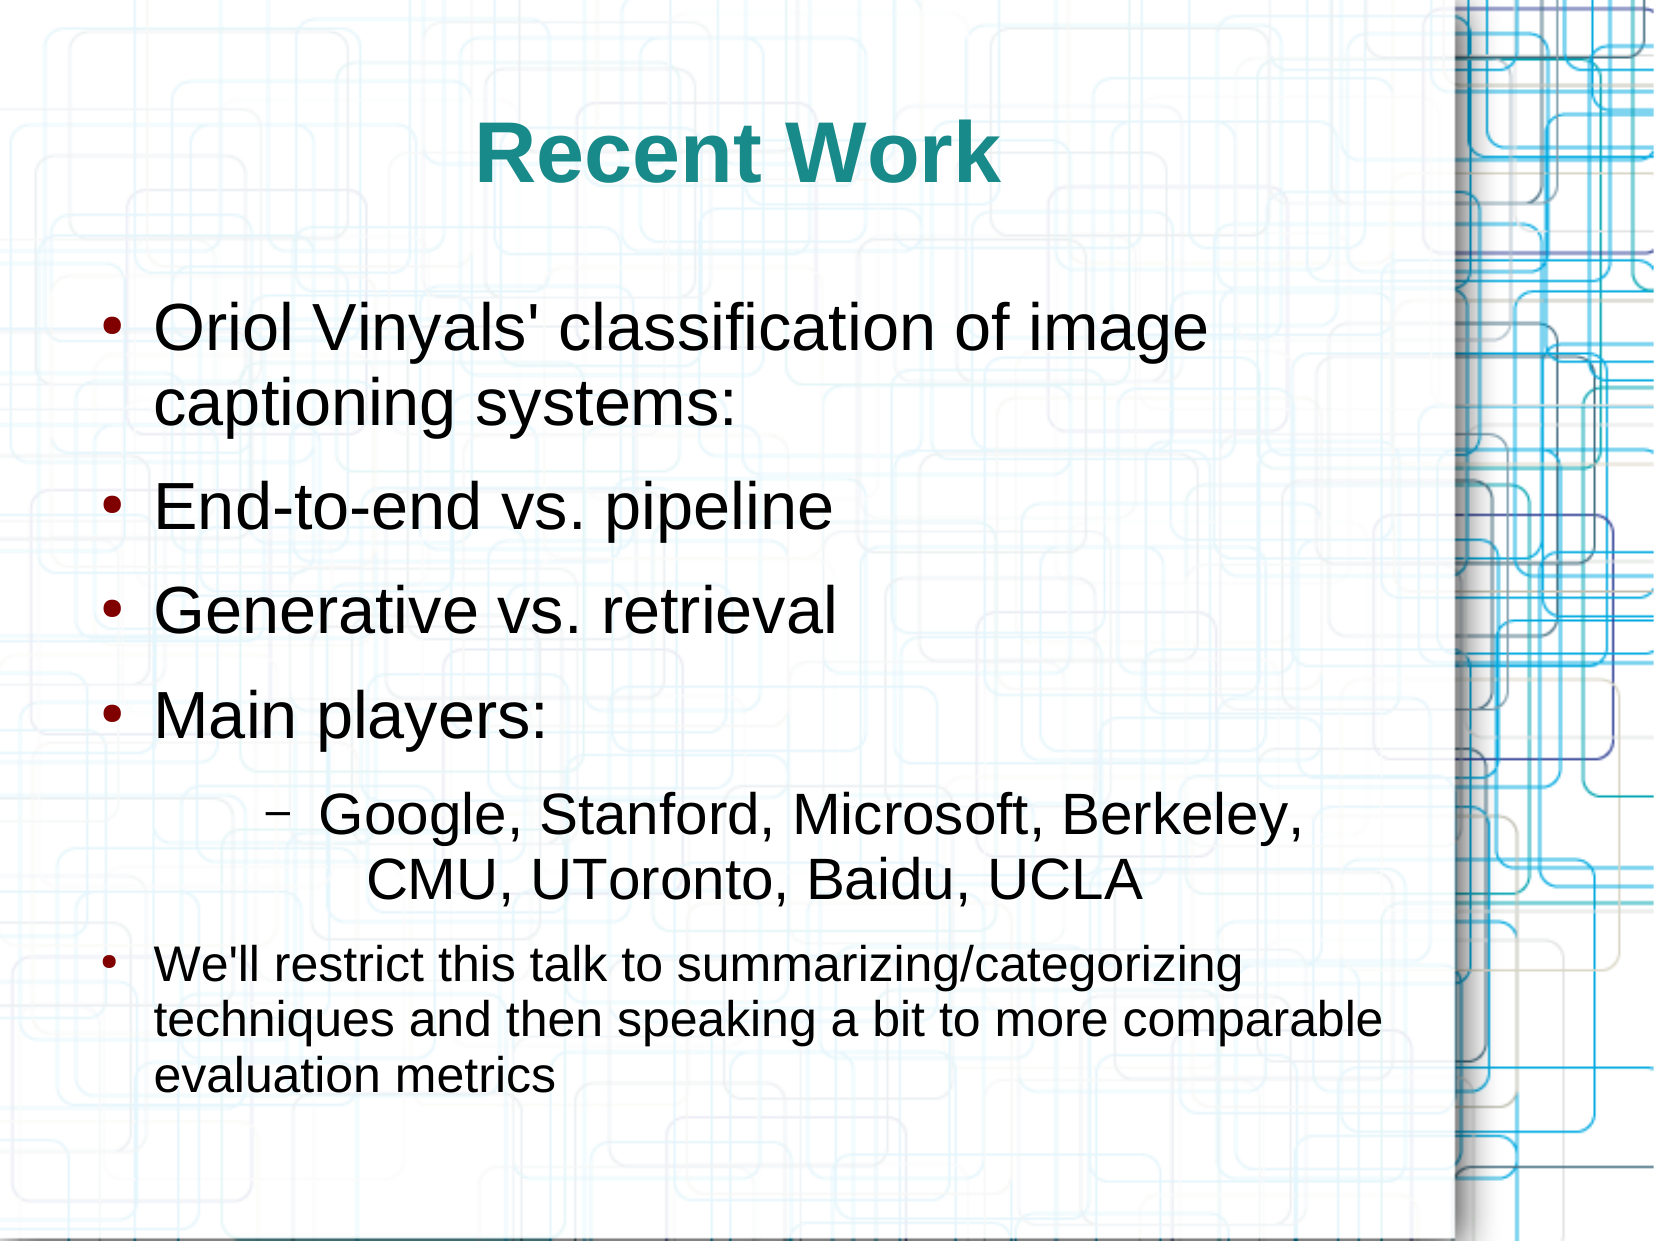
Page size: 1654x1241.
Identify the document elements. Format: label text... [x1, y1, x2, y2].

picture [0, 0, 1654, 1241]
title Recent Work [59, 49, 1418, 257]
list Oriol Vinyals' classification of image captioning systems: End-to-end vs. pipeline Generative vs. retrieval Main players: Google, Stanford, Microsoft, Berkeley, CMU, UToronto, Baidu, UCLA We'll restrict this talk to summarizing/categorizing techniques and then speaking a bit to more comparable evaluation metrics [82, 290, 1418, 1109]
